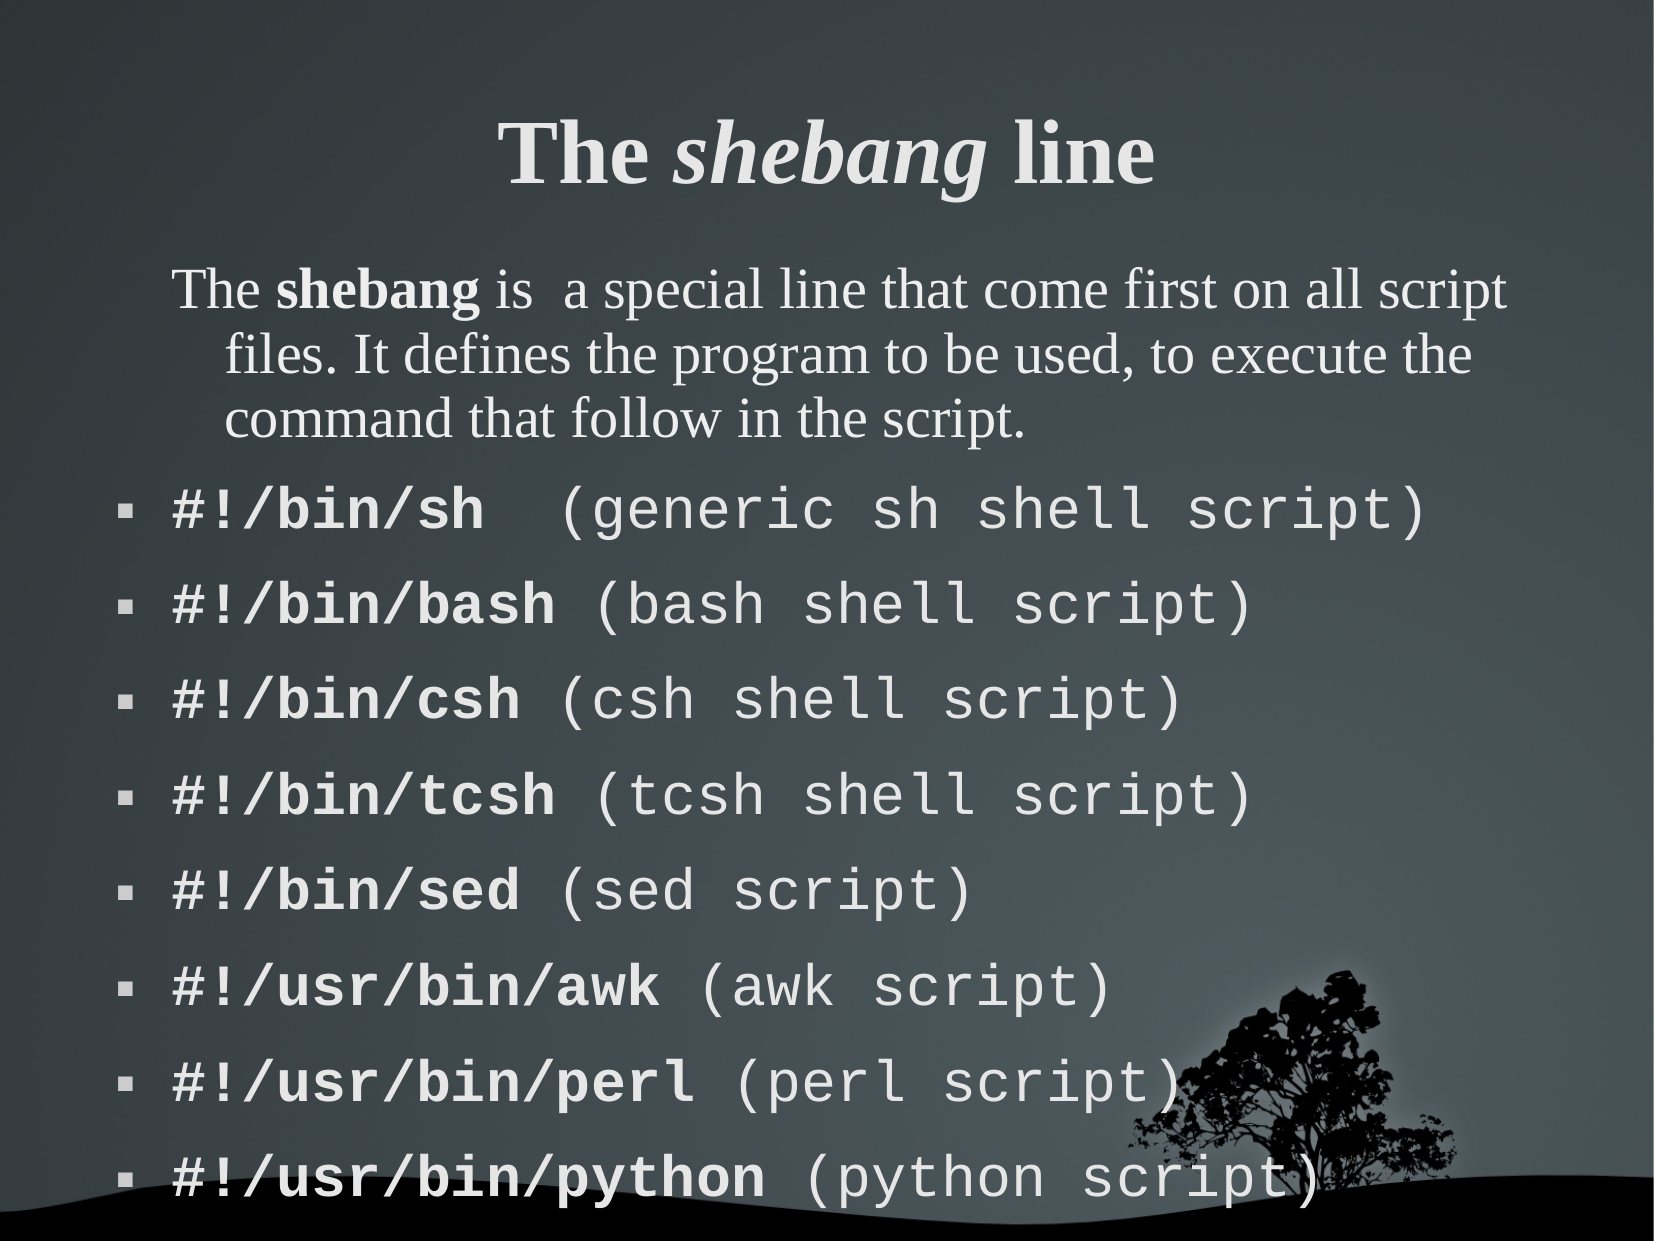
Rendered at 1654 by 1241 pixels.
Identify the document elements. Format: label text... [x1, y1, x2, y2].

title The shebang line [82, 49, 1571, 256]
picture [0, 0, 1654, 1241]
list The shebang is a special line that come first on all script files. It defines the program to be used, to execute the command that follow in the script. #!/bin/sh (generic sh shell script) #!/bin/bash (bash shell script) #!/bin/csh (csh shell script) #!/bin/tcsh (tcsh shell script) #!/bin/sed (sed script) #!/usr/bin/awk (awk script) #!/usr/bin/perl (perl script) #!/usr/bin/python (python script) [82, 256, 1571, 1215]
